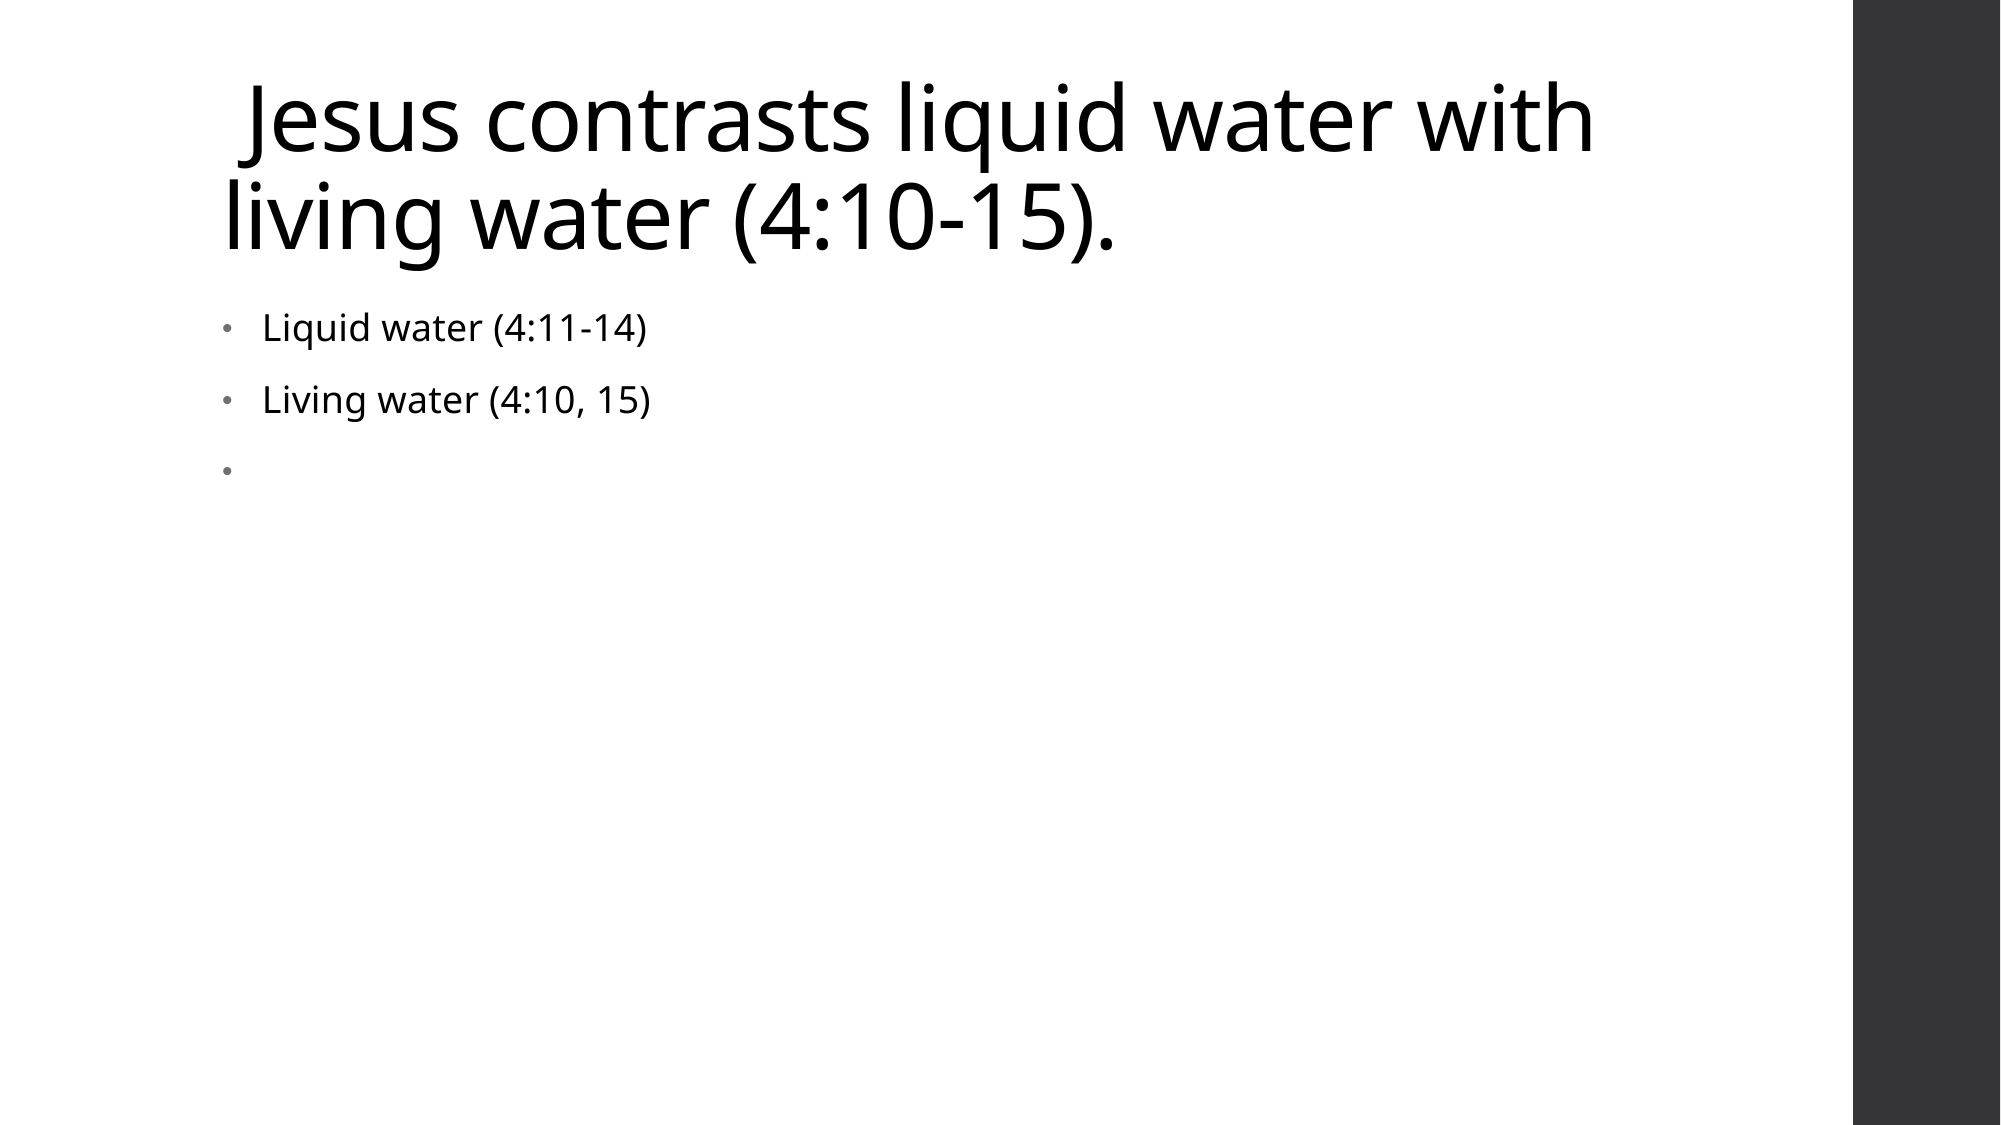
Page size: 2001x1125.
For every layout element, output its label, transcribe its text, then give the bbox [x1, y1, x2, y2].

title Jesus contrasts liquid water with living water (4:10-15). [206, 60, 1797, 278]
list Liquid water (4:11-14) Living water (4:10, 15) [206, 299, 1617, 1014]
